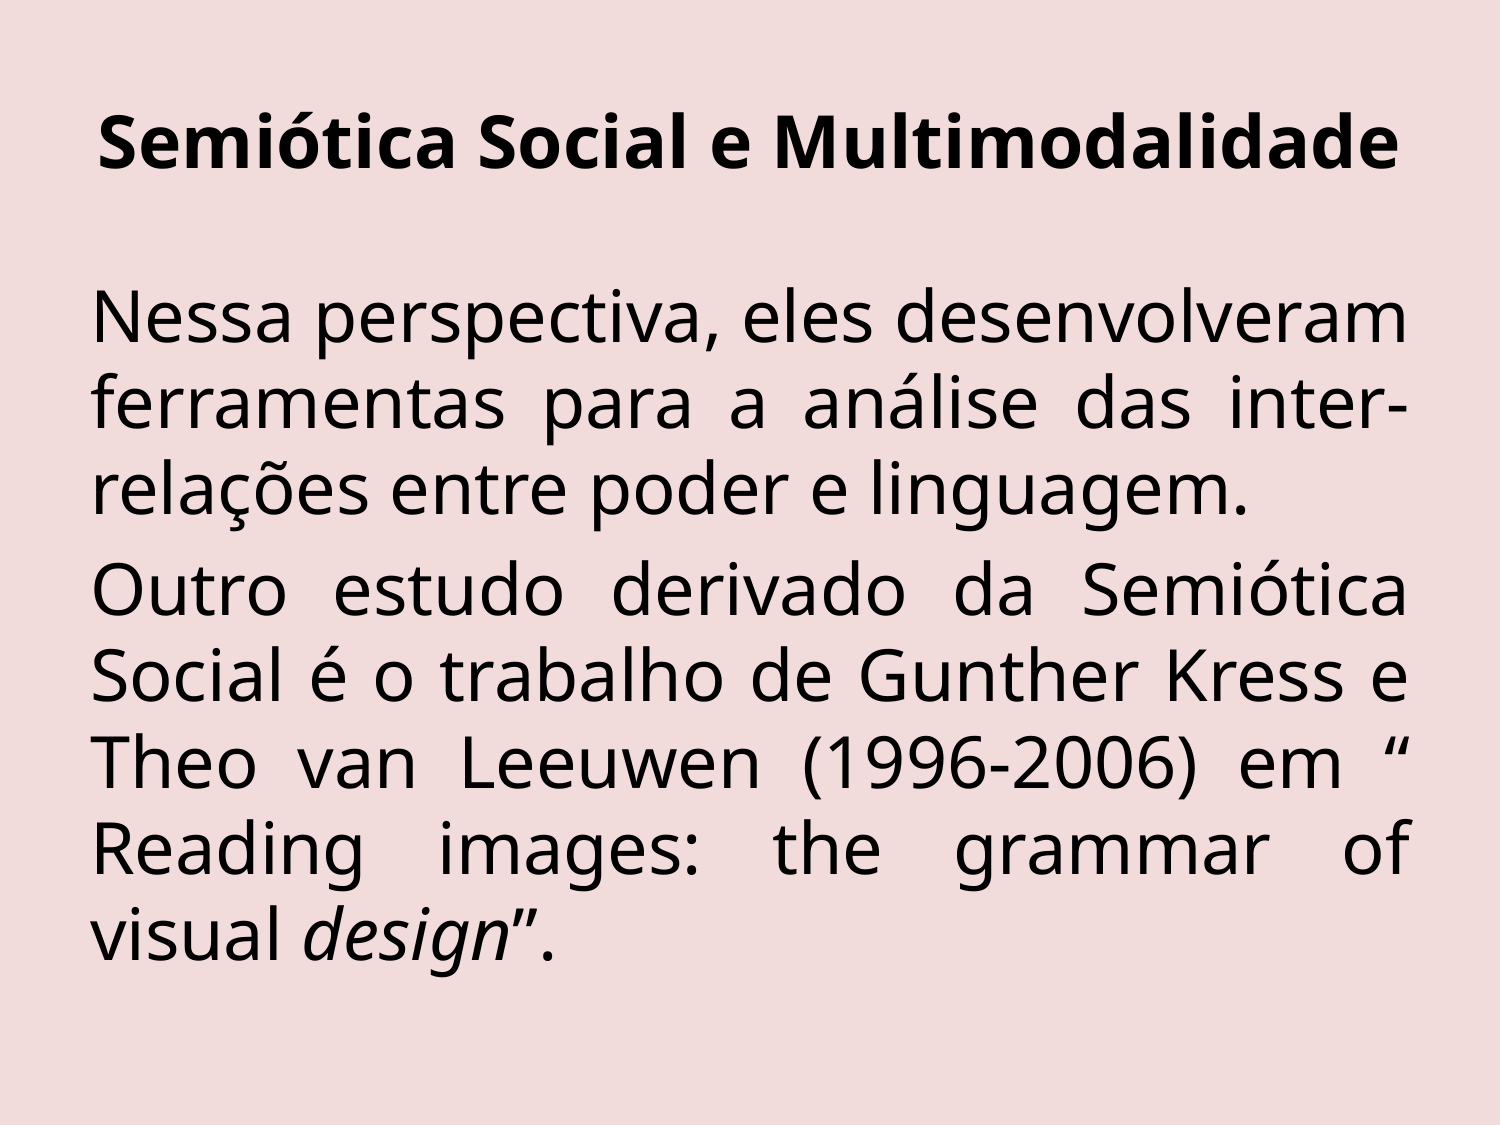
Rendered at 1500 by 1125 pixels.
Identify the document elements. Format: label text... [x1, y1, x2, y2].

title Semiótica Social e Multimodalidade [75, 45, 1425, 233]
list Nessa perspectiva, eles desenvolveram ferramentas para a análise das inter-relações entre poder e linguagem. Outro estudo derivado da Semiótica Social é o trabalho de Gunther Kress e Theo van Leeuwen (1996-2006) em “ Reading images: the grammar of visual design”. [75, 262, 1425, 1005]
